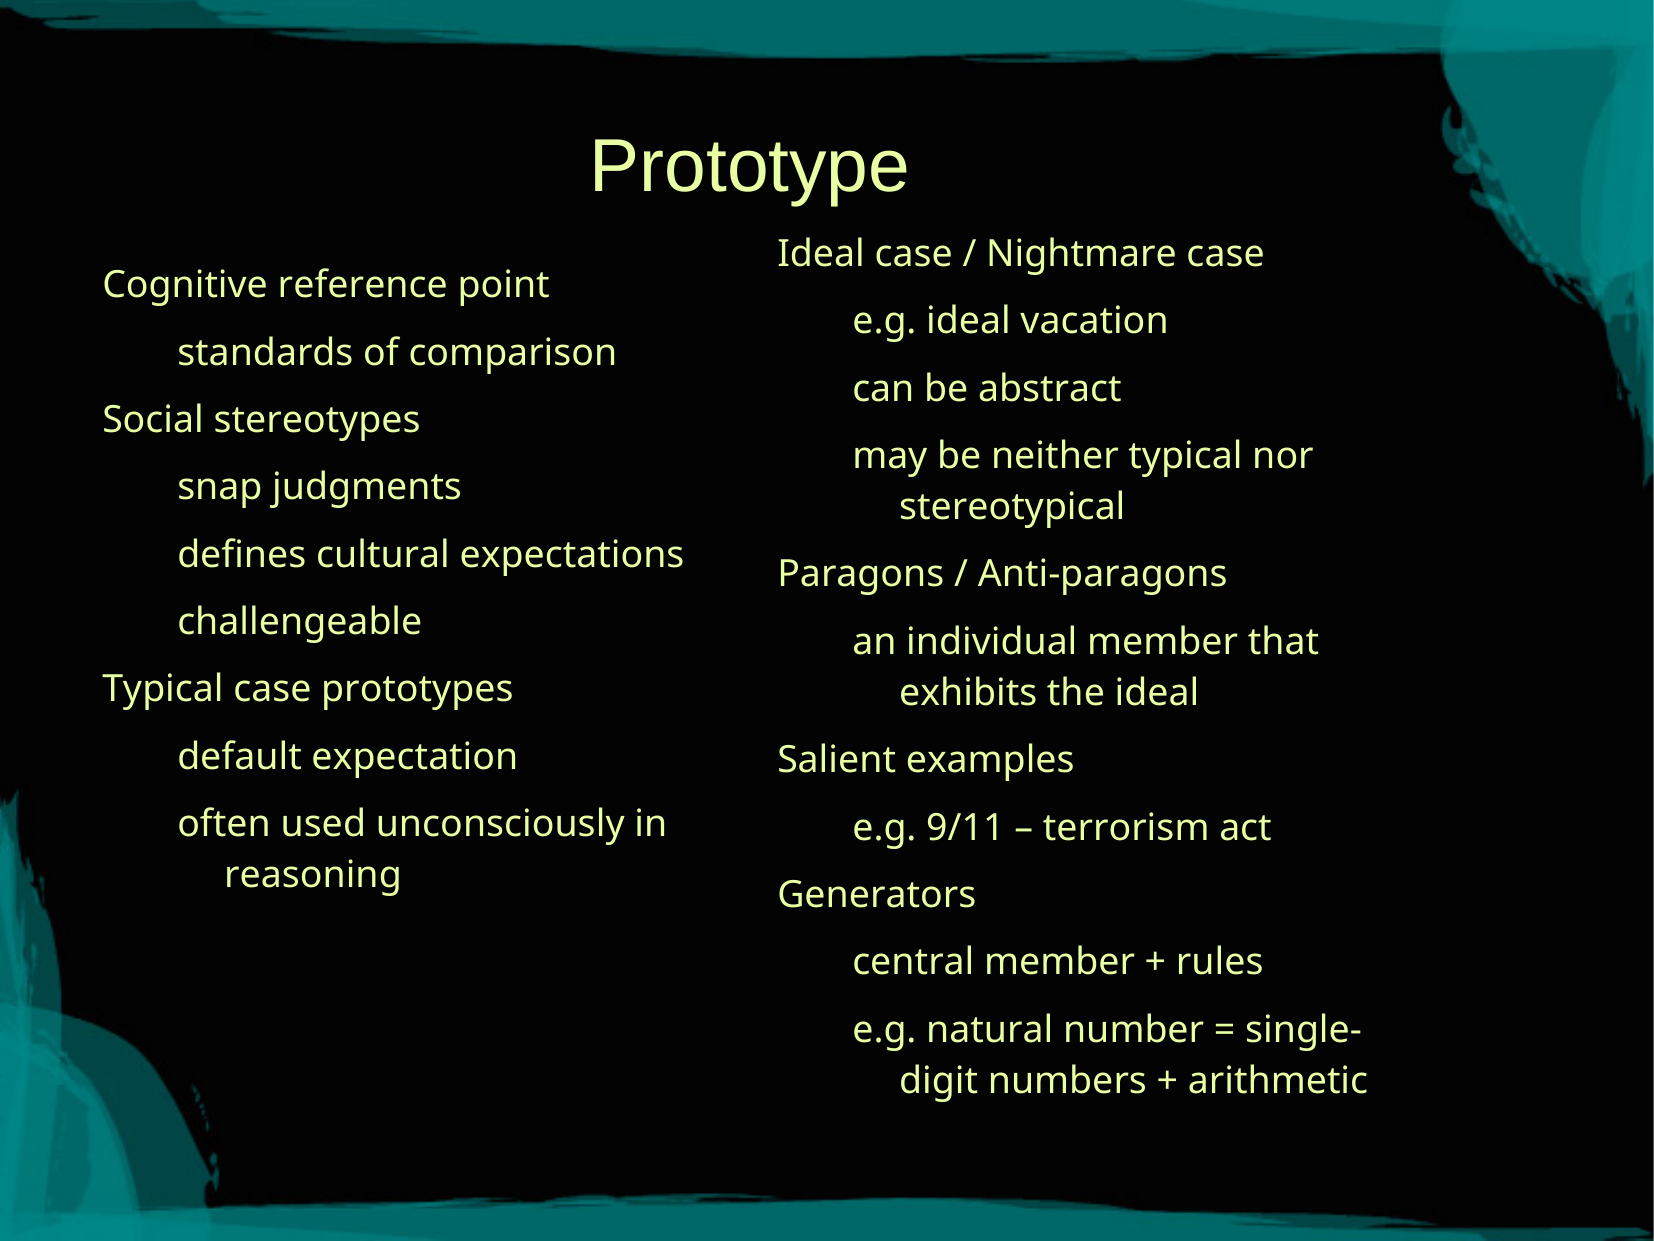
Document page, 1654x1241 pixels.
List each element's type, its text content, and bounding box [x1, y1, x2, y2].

list Ideal case / Nightmare case e.g. ideal vacation can be abstract may be neither typical nor stereotypical Paragons / Anti-paragons an individual member that exhibits the ideal Salient examples e.g. 9/11 – terrorism act Generators central member + rules e.g. natural number = single-digit numbers + arithmetic [762, 218, 1413, 1179]
title Prototype [87, 69, 1413, 263]
list Cognitive reference point standards of comparison Social stereotypes snap judgments defines cultural expectations challengeable Typical case prototypes default expectation often used unconsciously in reasoning [87, 249, 738, 1063]
picture [0, 0, 1654, 1241]
